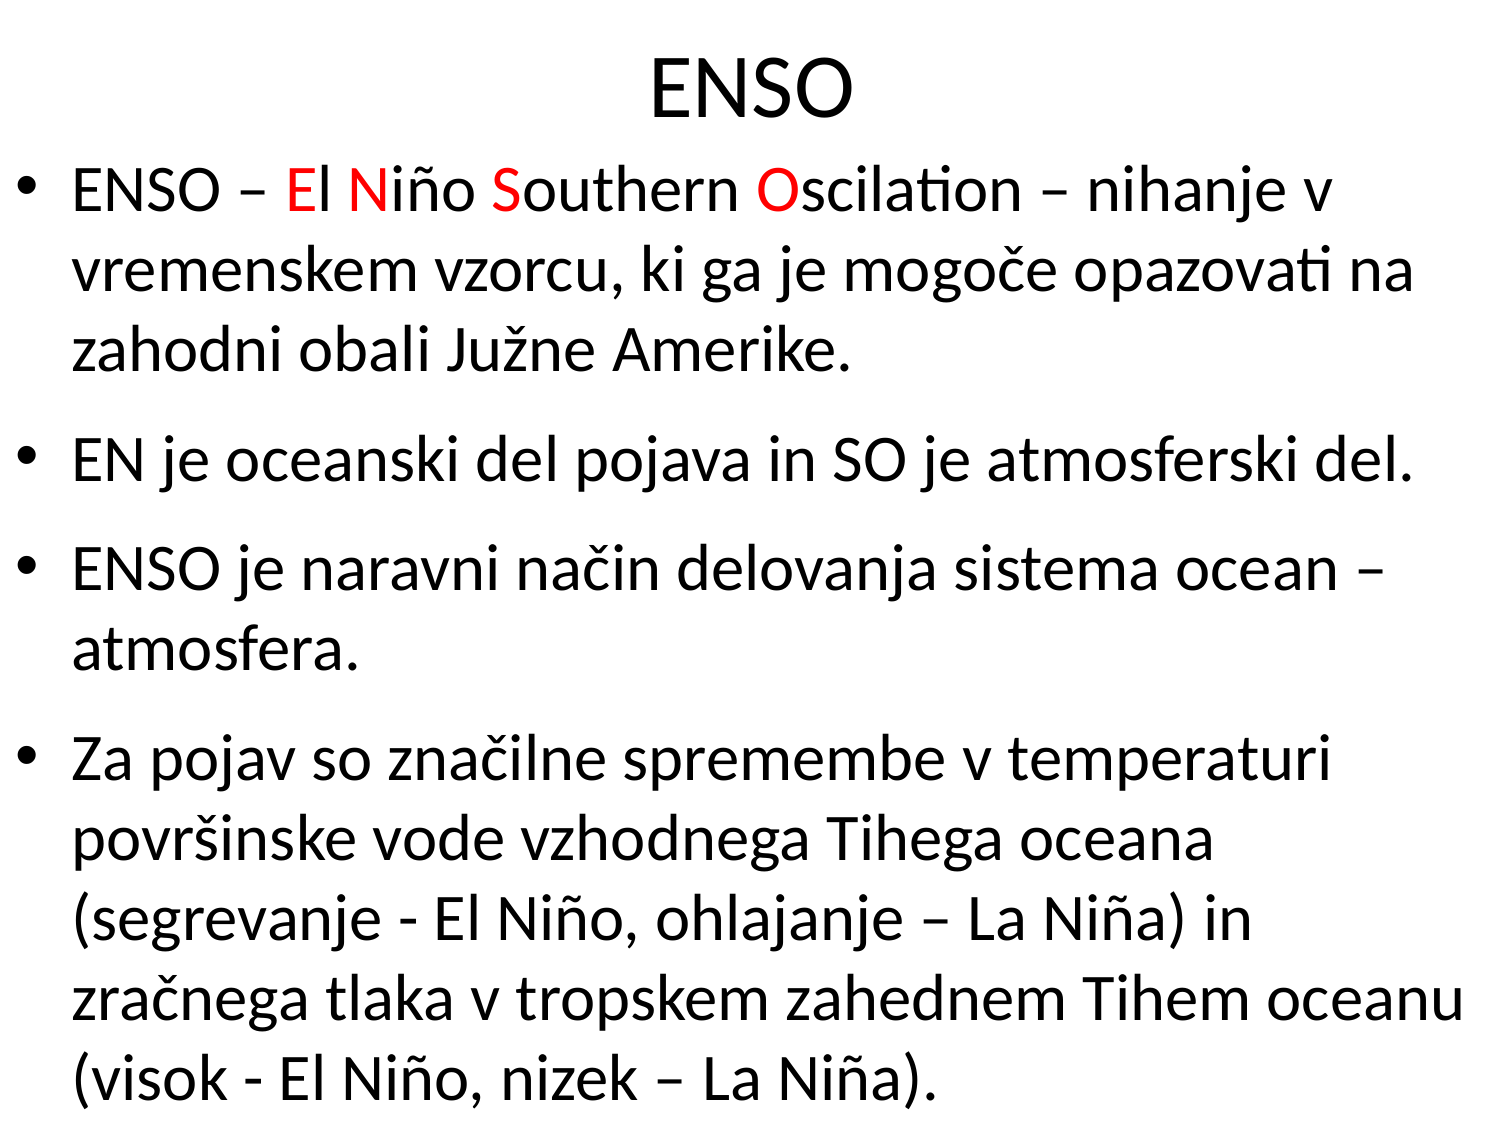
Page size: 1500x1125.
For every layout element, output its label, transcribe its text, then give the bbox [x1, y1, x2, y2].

list ENSO – El Niño Southern Oscilation – nihanje v vremenskem vzorcu, ki ga je mogoče opazovati na zahodni obali Južne Amerike. EN je oceanski del pojava in SO je atmosferski del. ENSO je naravni način delovanja sistema ocean – atmosfera. Za pojav so značilne spremembe v temperaturi površinske vode vzhodnega Tihega oceana (segrevanje - El Niño, ohlajanje – La Niña) in zračnega tlaka v tropskem zahednem Tihem oceanu (visok - El Niño, nizek – La Niña). [0, 137, 1500, 1125]
title ENSO [76, 0, 1427, 137]
